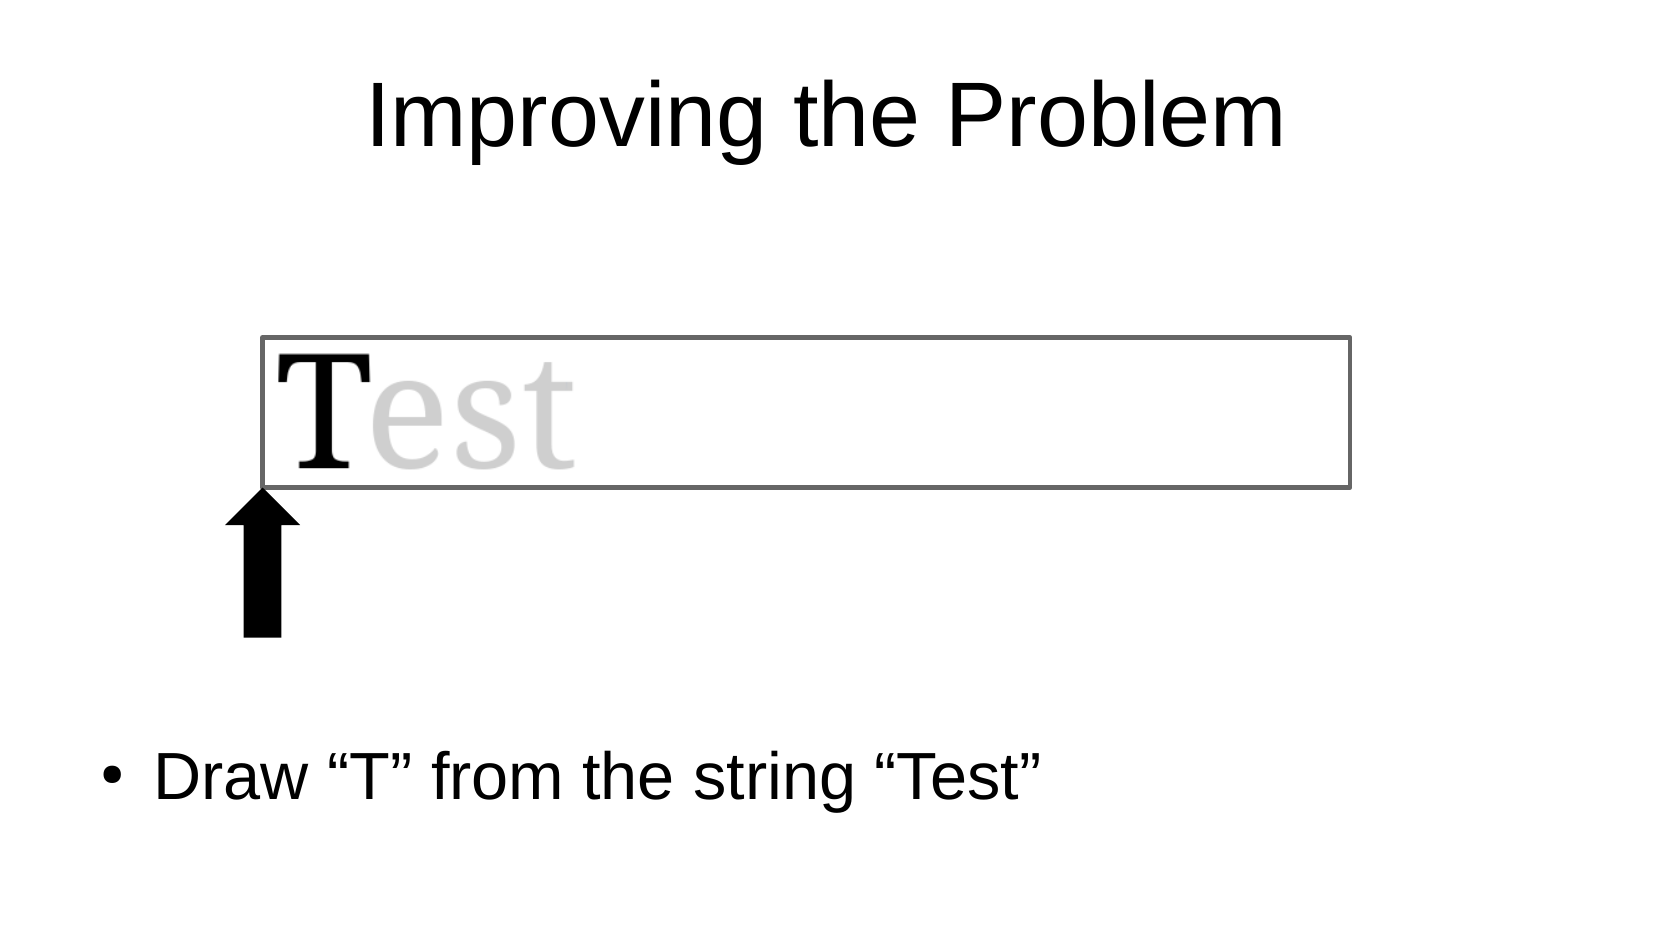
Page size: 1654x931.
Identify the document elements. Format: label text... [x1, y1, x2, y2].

picture [271, 346, 591, 482]
title Improving the Problem [82, 37, 1571, 193]
text_box [225, 337, 1350, 638]
list Draw “T” from the string “Test” [82, 217, 1571, 901]
